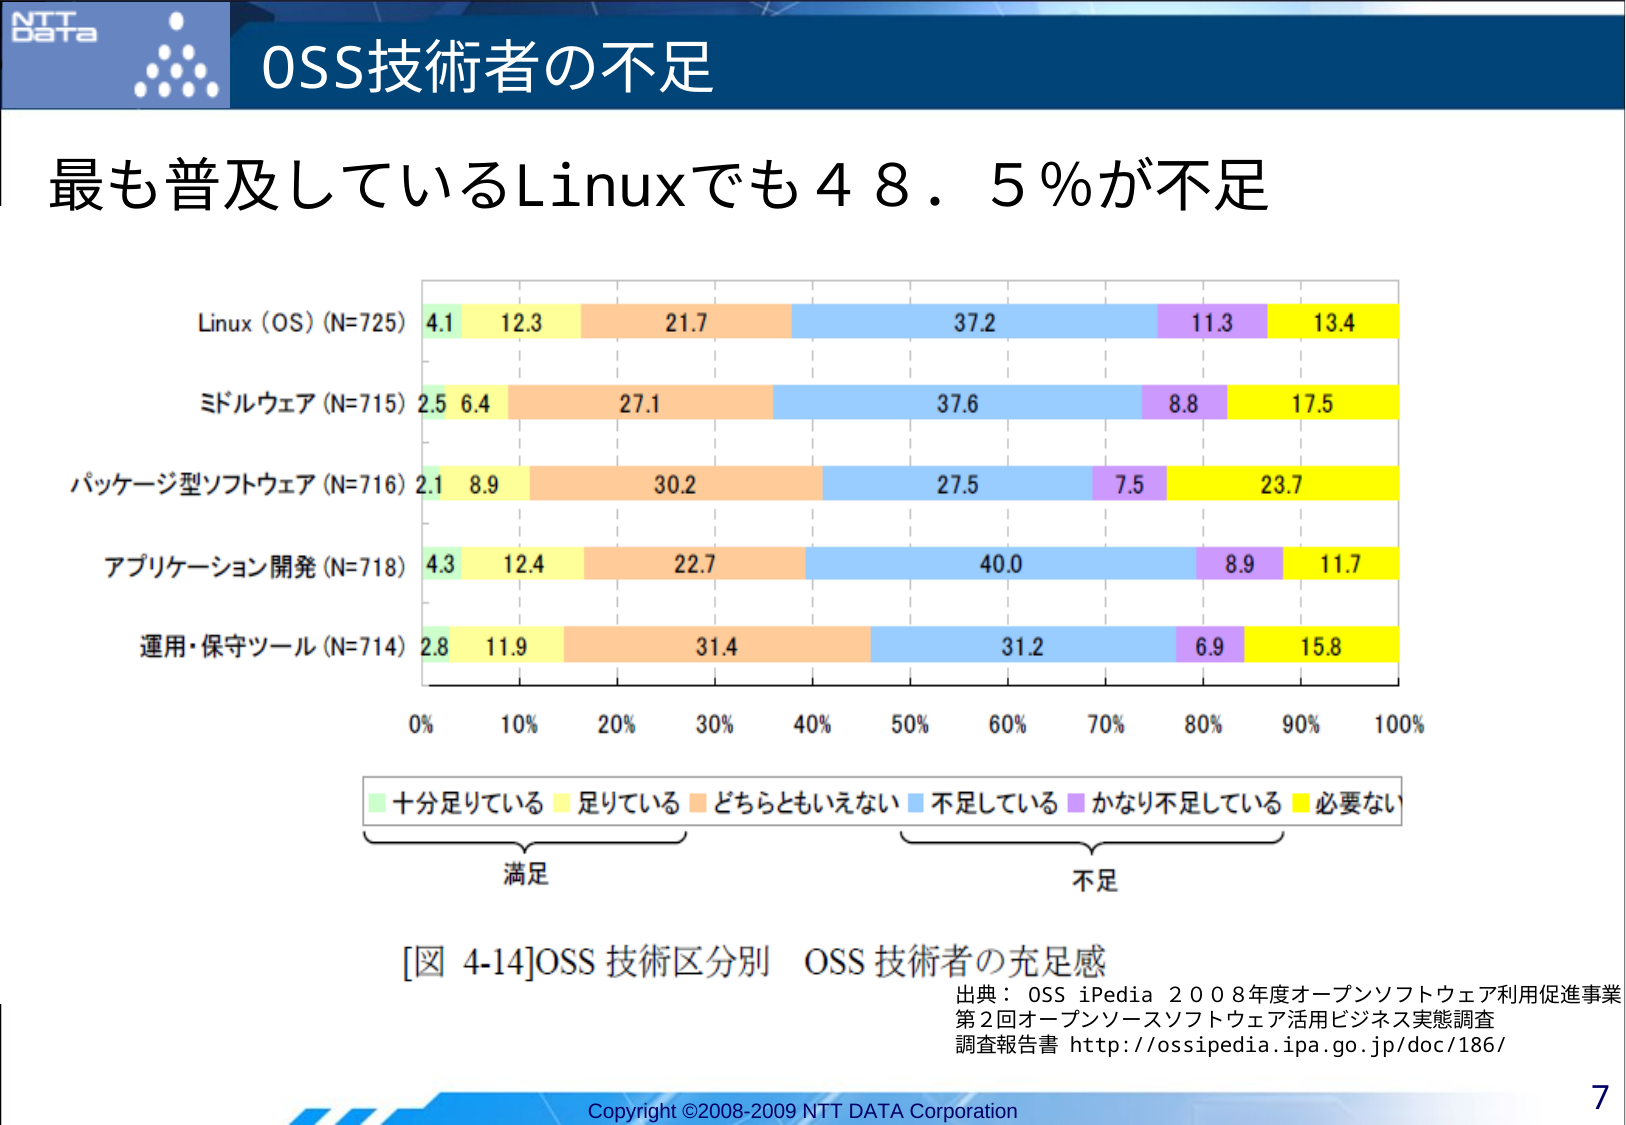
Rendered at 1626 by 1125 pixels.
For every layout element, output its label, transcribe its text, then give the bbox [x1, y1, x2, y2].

text_box 出典： OSS iPedia ２００８年度オープンソフトウェア利用促進事業 第２回オープンソースソフトウェア活用ビジネス実態調査 調査報告書 http://ossipedia.ipa.go.jp/doc/186/ [940, 974, 1536, 1065]
picture [0, 0, 1626, 1125]
list 最も普及しているLinuxでも４８．５％が不足 [32, 131, 1506, 414]
title OSS技術者の不足 [246, 15, 1625, 113]
